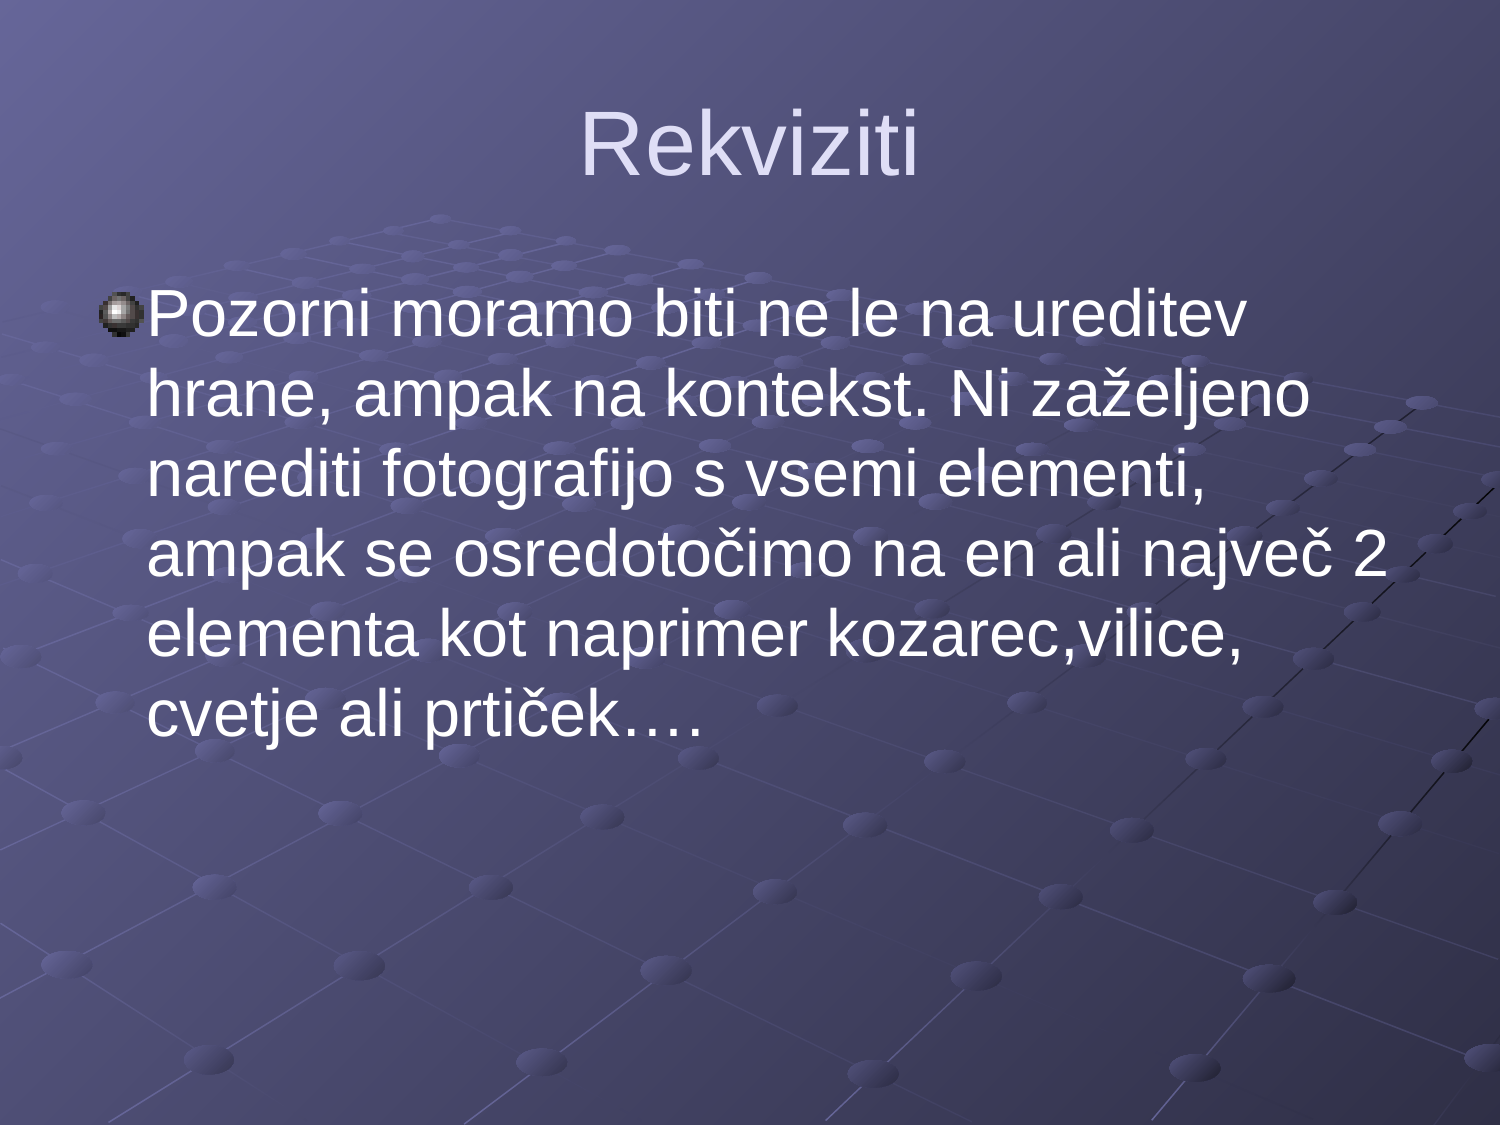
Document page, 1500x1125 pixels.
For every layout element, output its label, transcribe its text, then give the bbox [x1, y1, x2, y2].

title Rekviziti [75, 45, 1425, 233]
list Pozorni moramo biti ne le na ureditev hrane, ampak na kontekst. Ni zaželjeno narediti fotografijo s vsemi elementi, ampak se osredotočimo na en ali največ 2 elementa kot naprimer kozarec,vilice, cvetje ali prtiček…. [75, 262, 1425, 1007]
